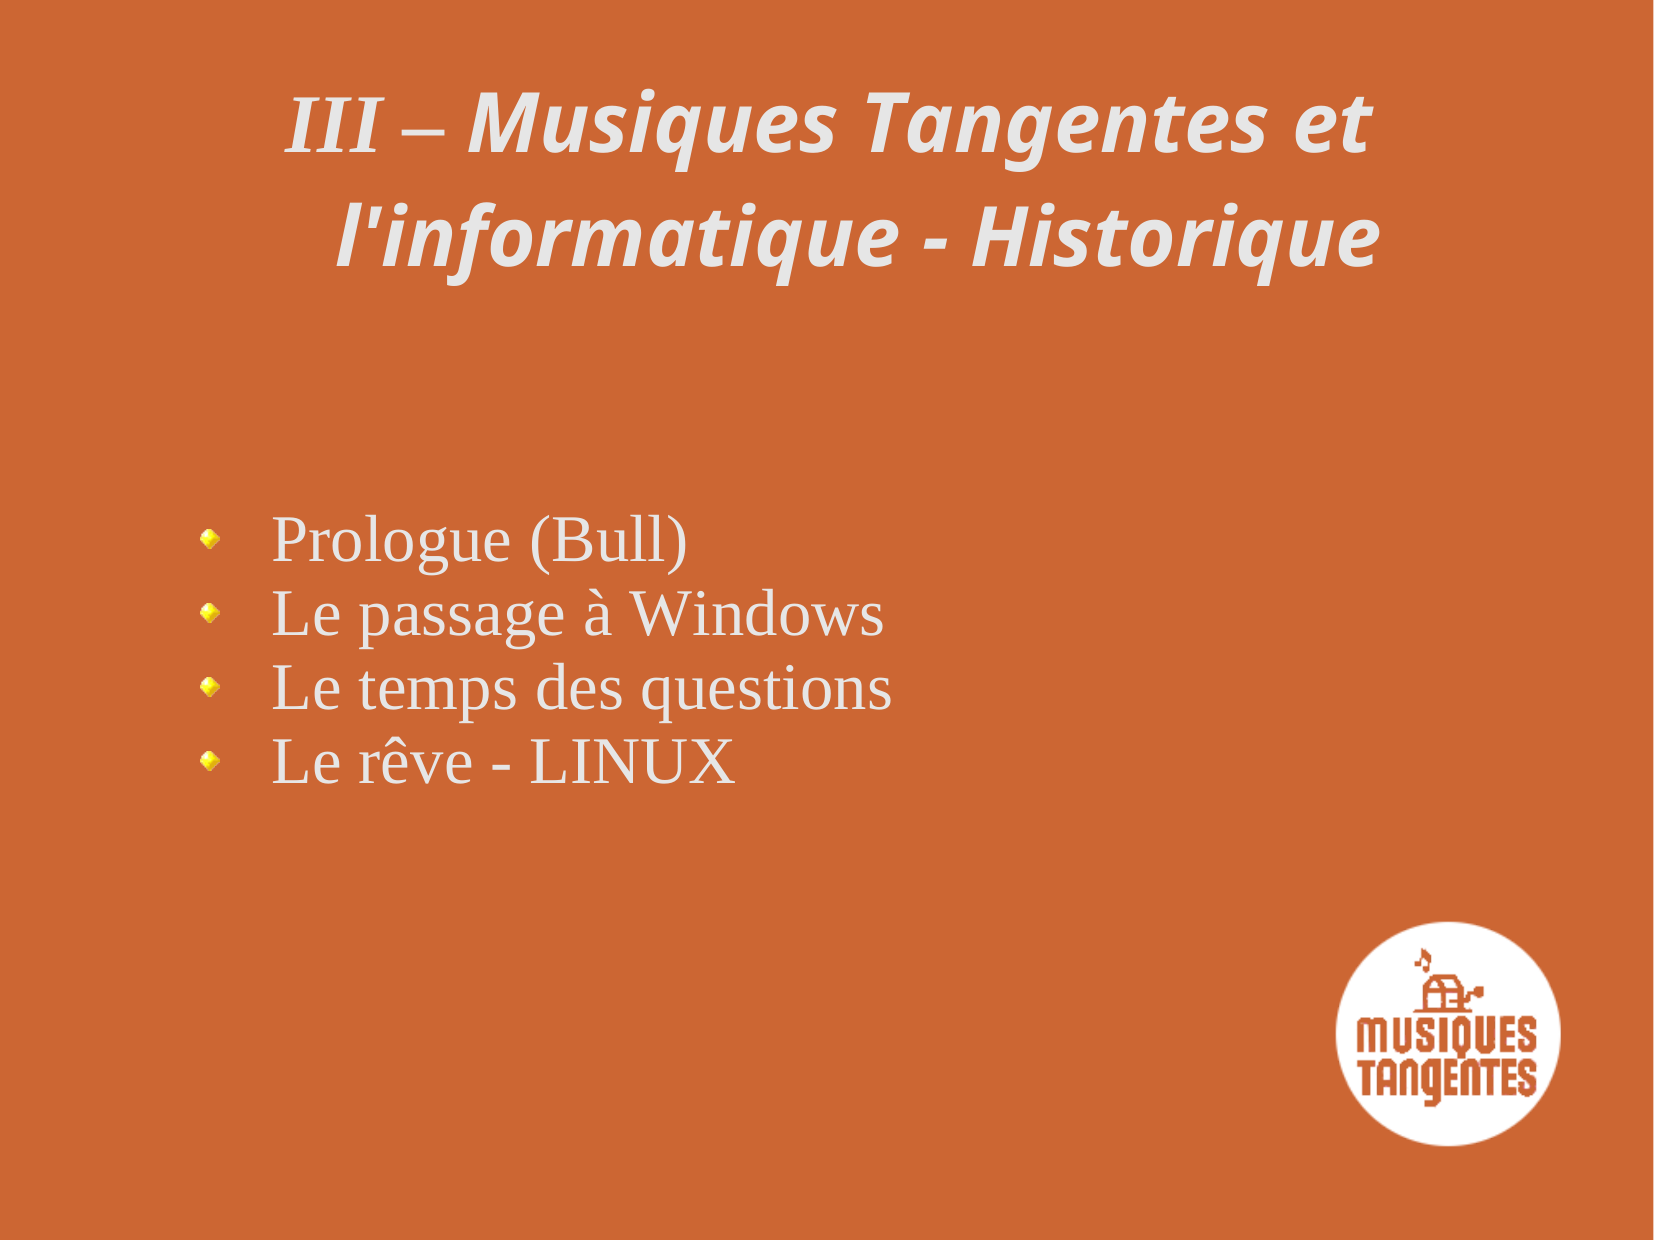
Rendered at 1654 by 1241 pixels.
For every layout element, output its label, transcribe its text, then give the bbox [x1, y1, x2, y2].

title III – Musiques Tangentes et l'informatique - Historique [123, 58, 1536, 296]
picture [1299, 885, 1595, 1182]
list Prologue (Bull) Le passage à Windows Le temps des questions Le rêve - LINUX [177, 501, 1568, 1004]
